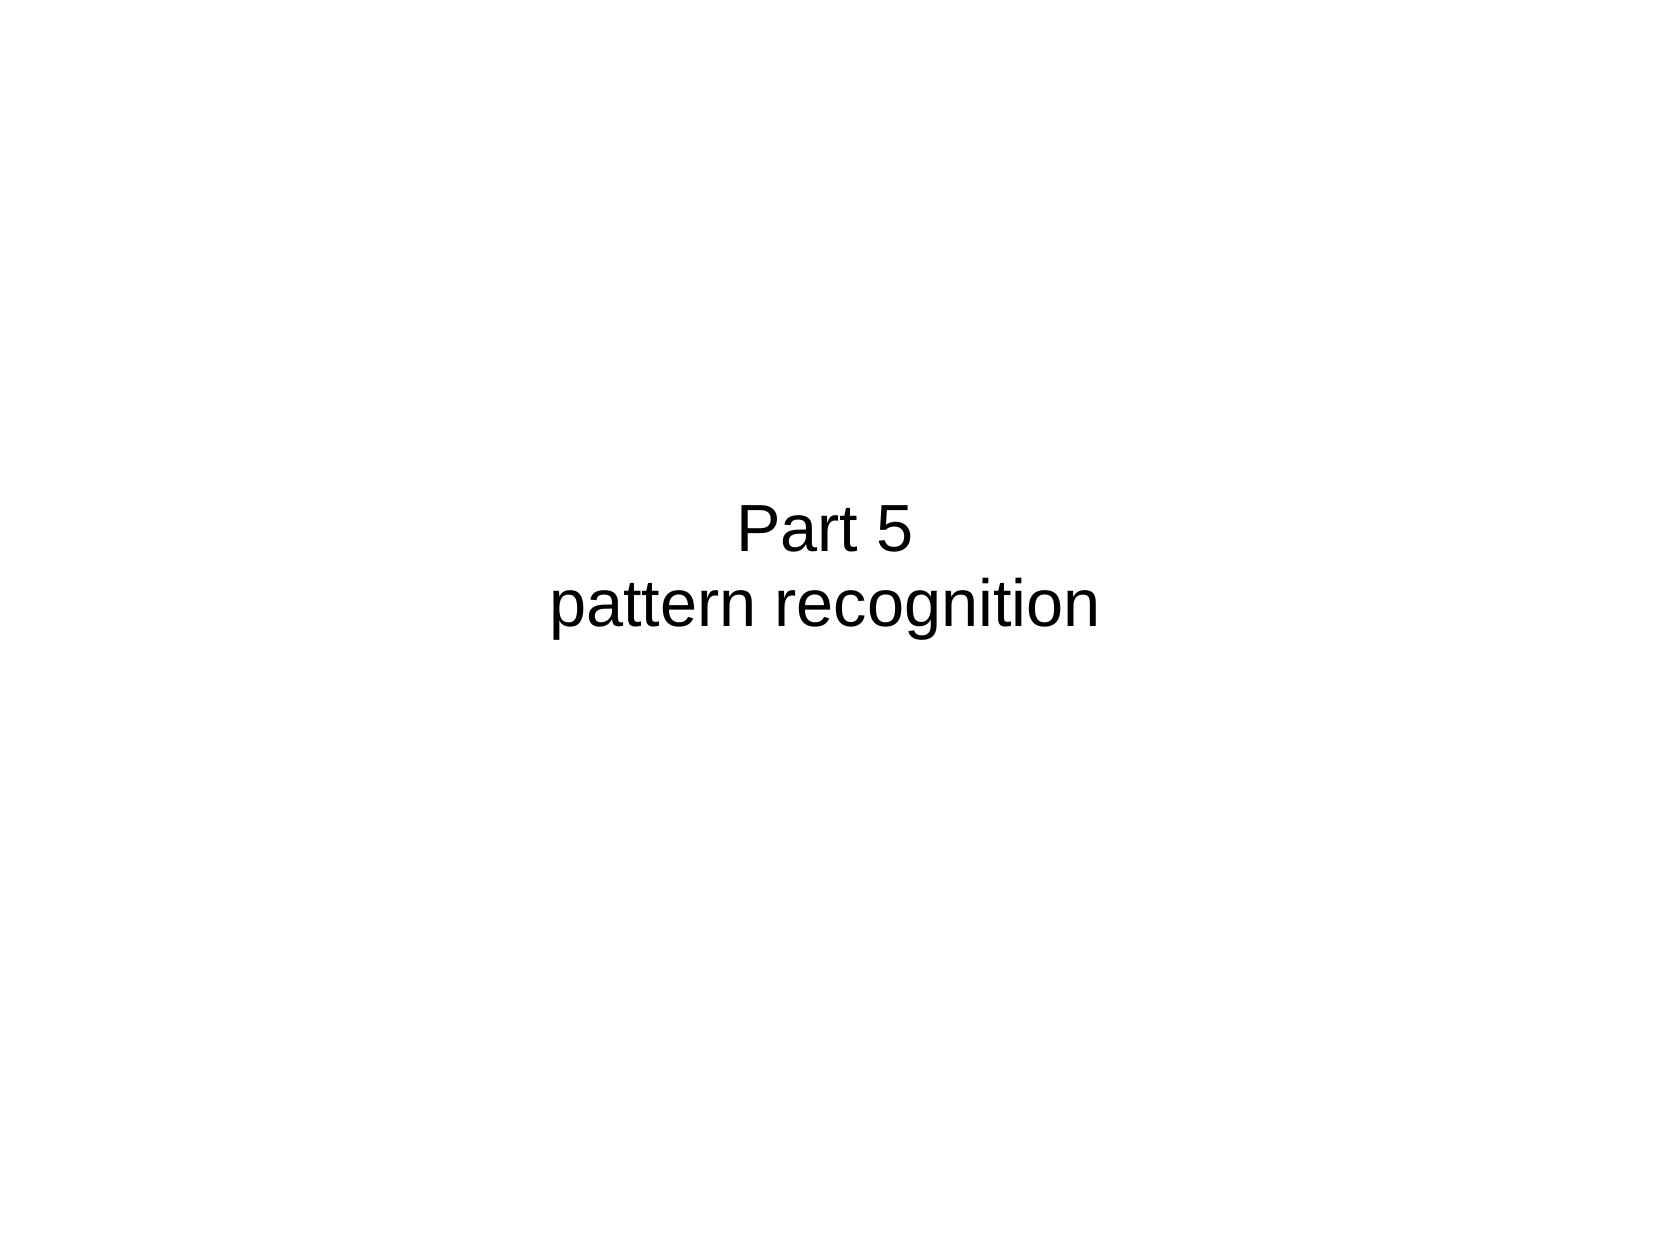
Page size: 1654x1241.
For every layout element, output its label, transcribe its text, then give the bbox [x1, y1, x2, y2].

text_box Part 5 pattern recognition [37, 163, 1613, 968]
